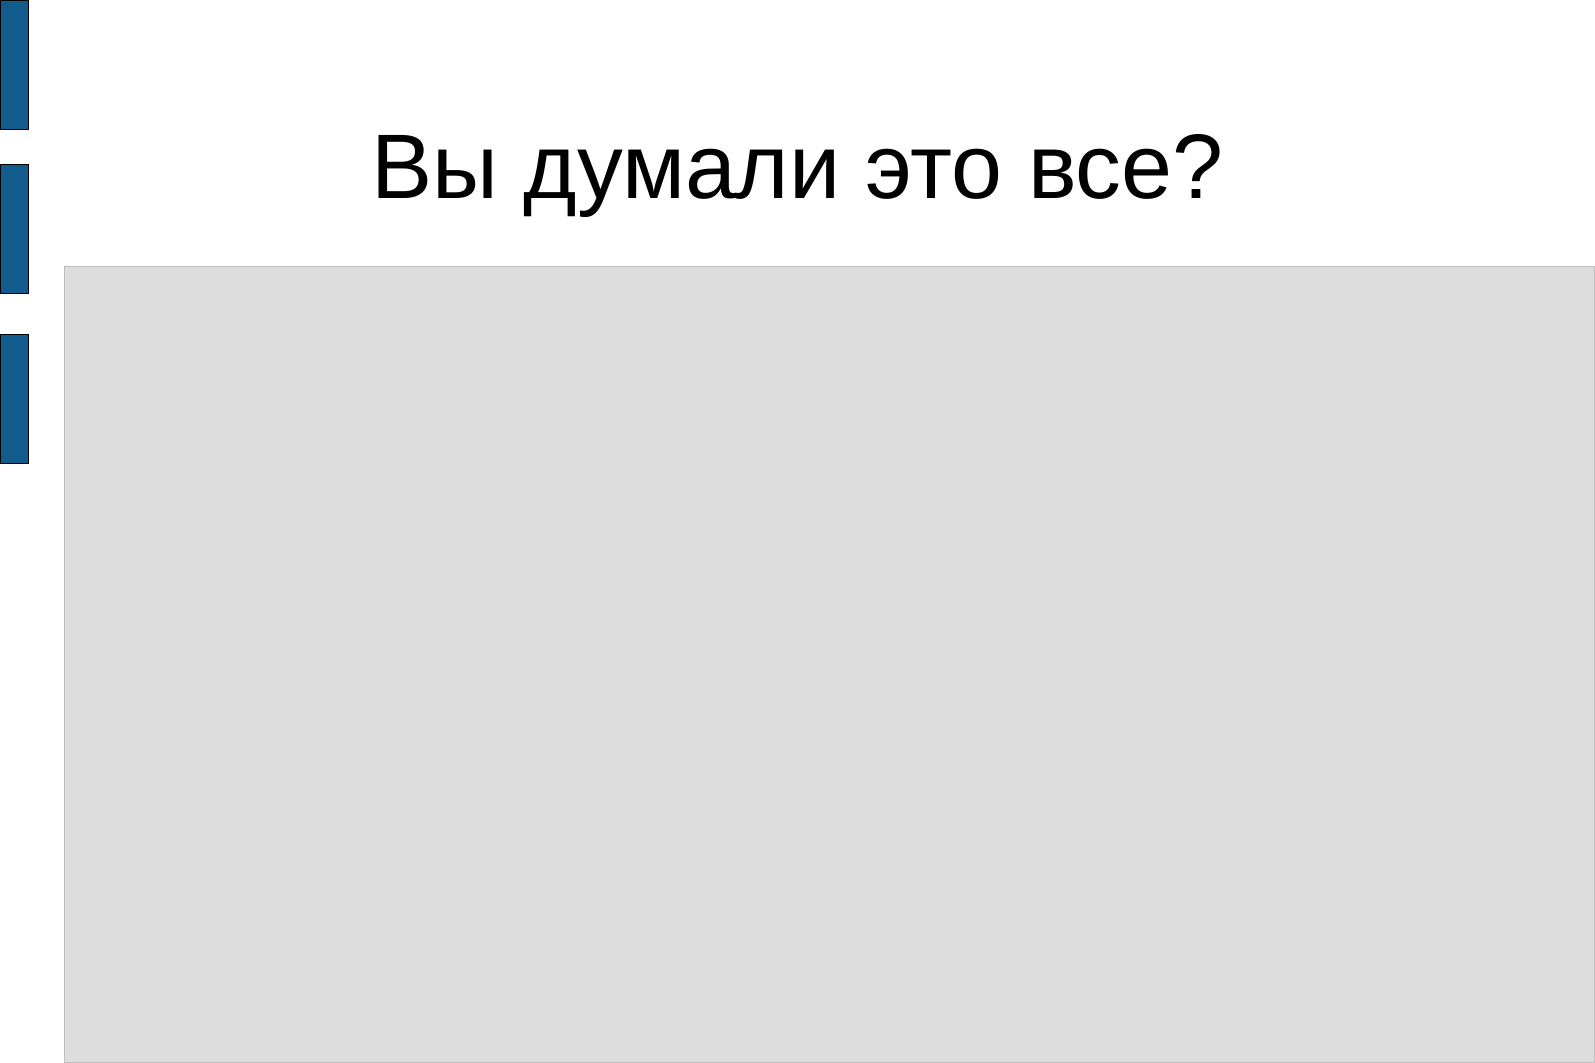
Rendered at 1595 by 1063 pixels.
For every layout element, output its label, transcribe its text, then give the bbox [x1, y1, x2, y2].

title Вы думали это все? [117, 78, 1479, 256]
